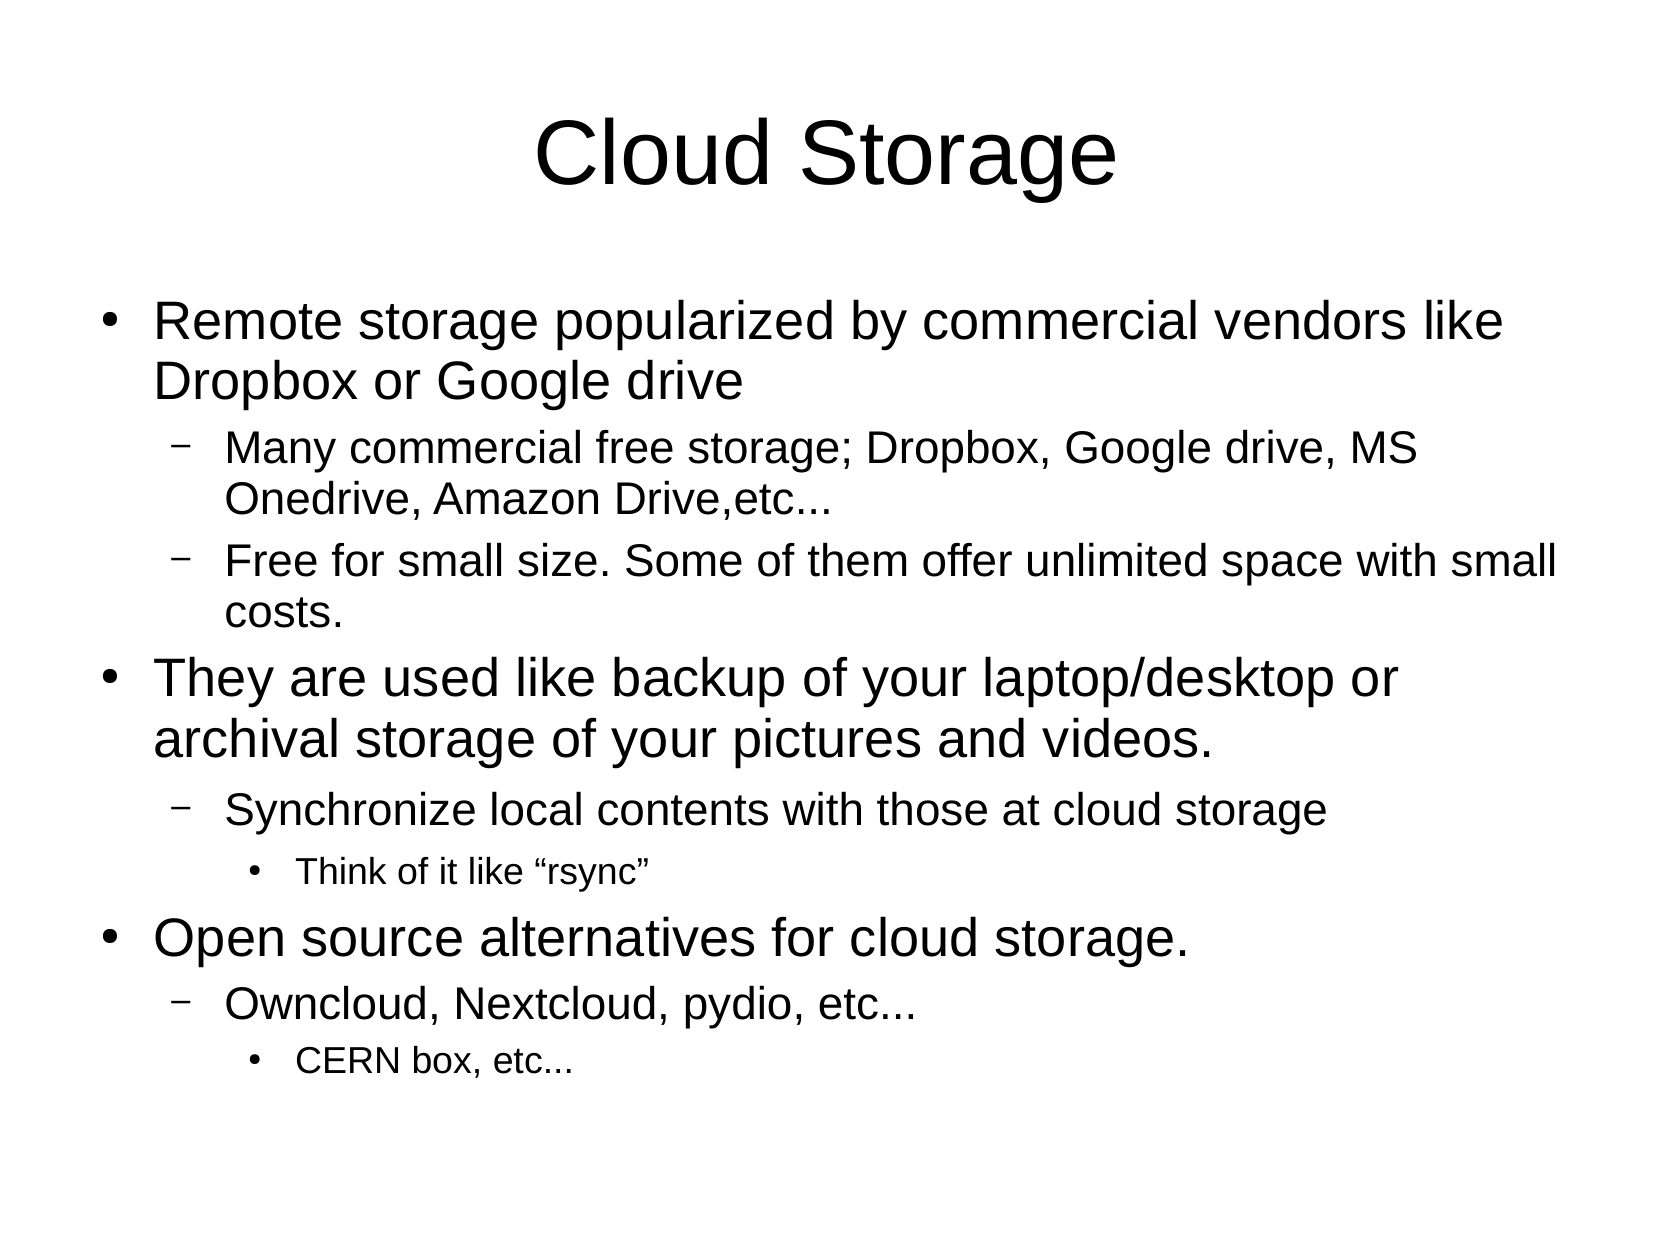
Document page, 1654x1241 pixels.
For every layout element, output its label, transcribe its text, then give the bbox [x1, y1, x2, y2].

list Remote storage popularized by commercial vendors like Dropbox or Google drive Many commercial free storage; Dropbox, Google drive, MS Onedrive, Amazon Drive,etc... Free for small size. Some of them offer unlimited space with small costs. They are used like backup of your laptop/desktop or archival storage of your pictures and videos. Synchronize local contents with those at cloud storage Think of it like “rsync” Open source alternatives for cloud storage. Owncloud, Nextcloud, pydio, etc... CERN box, etc... [82, 290, 1571, 1109]
title Cloud Storage [82, 49, 1571, 257]
